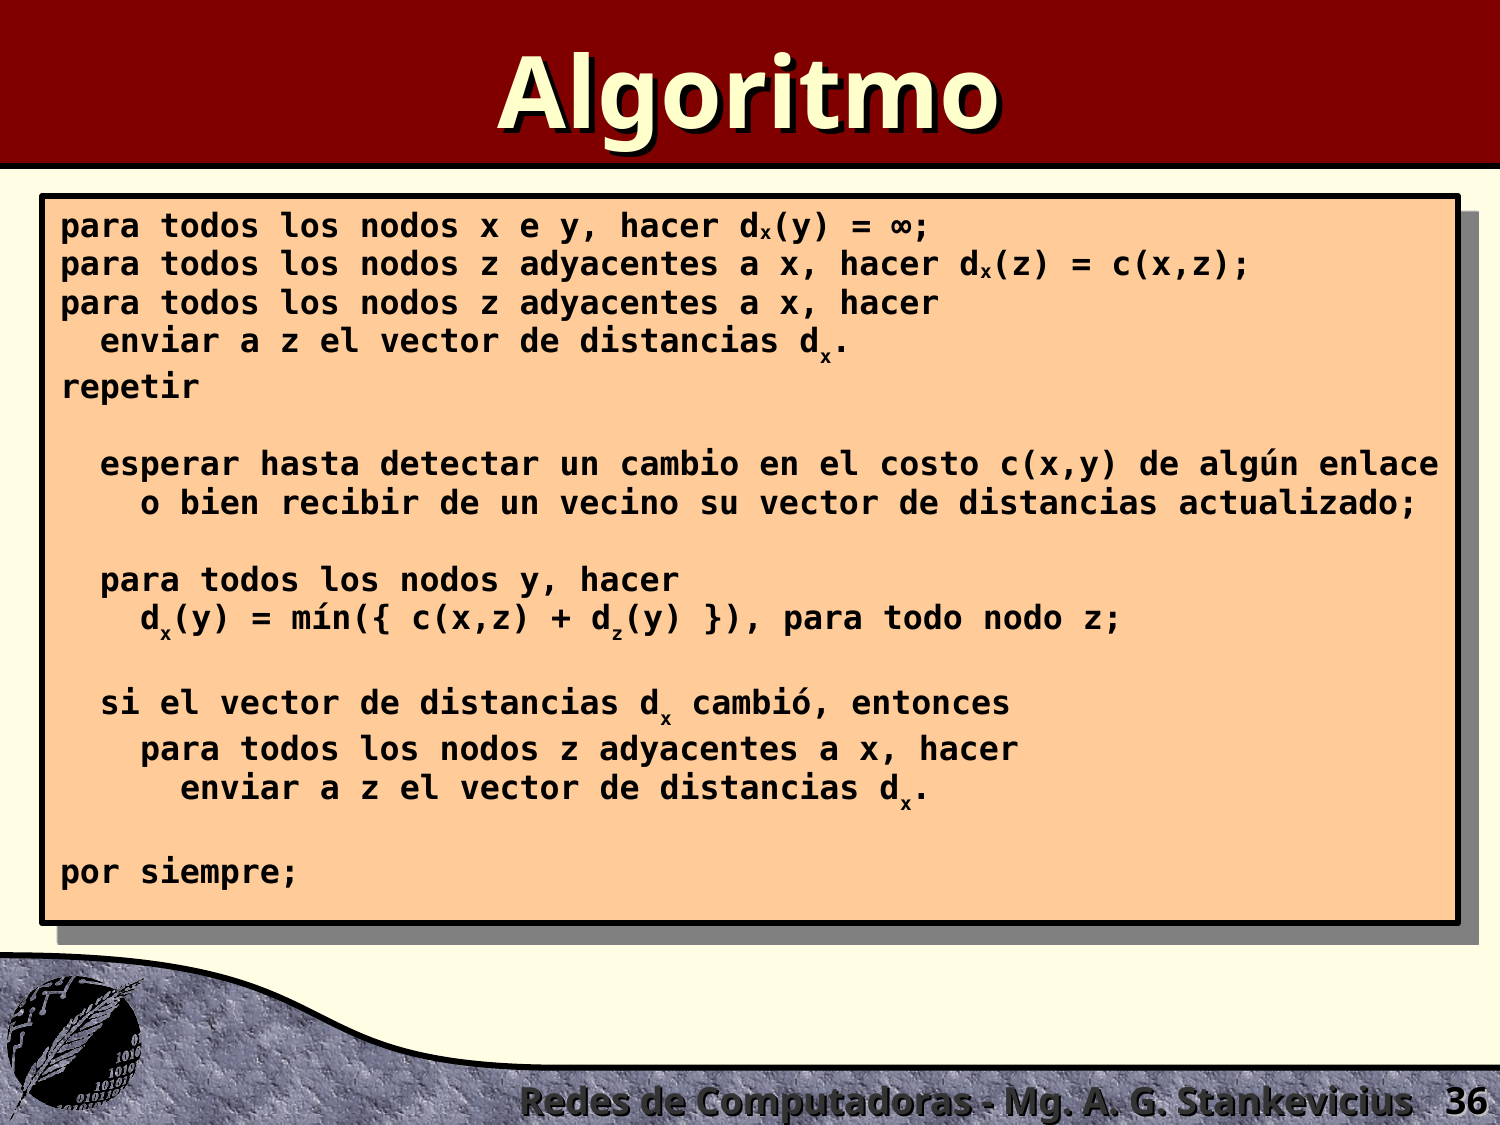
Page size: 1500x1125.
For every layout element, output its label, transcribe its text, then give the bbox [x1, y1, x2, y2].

picture [790, 1100, 795, 1110]
title Algoritmo [15, 5, 1485, 160]
text_box para todos los nodos x e y, hacer dx(y) = ∞; para todos los nodos z adyacentes a x, hacer dx(z) = c(x,z); para todos los nodos z adyacentes a x, hacer enviar a z el vector de distancias dx. repetir esperar hasta detectar un cambio en el costo c(x,y) de algún enlace o bien recibir de un vecino su vector de distancias actualizado; para todos los nodos y, hacer dx(y) = mín({ c(x,z) + dz(y) }), para todo nodo z; si el vector de distancias dx cambió, entonces para todos los nodos z adyacentes a x, hacer enviar a z el vector de distancias dx. por siempre; [42, 196, 1458, 924]
picture [0, 959, 1500, 1125]
picture [1047, 1100, 1054, 1110]
